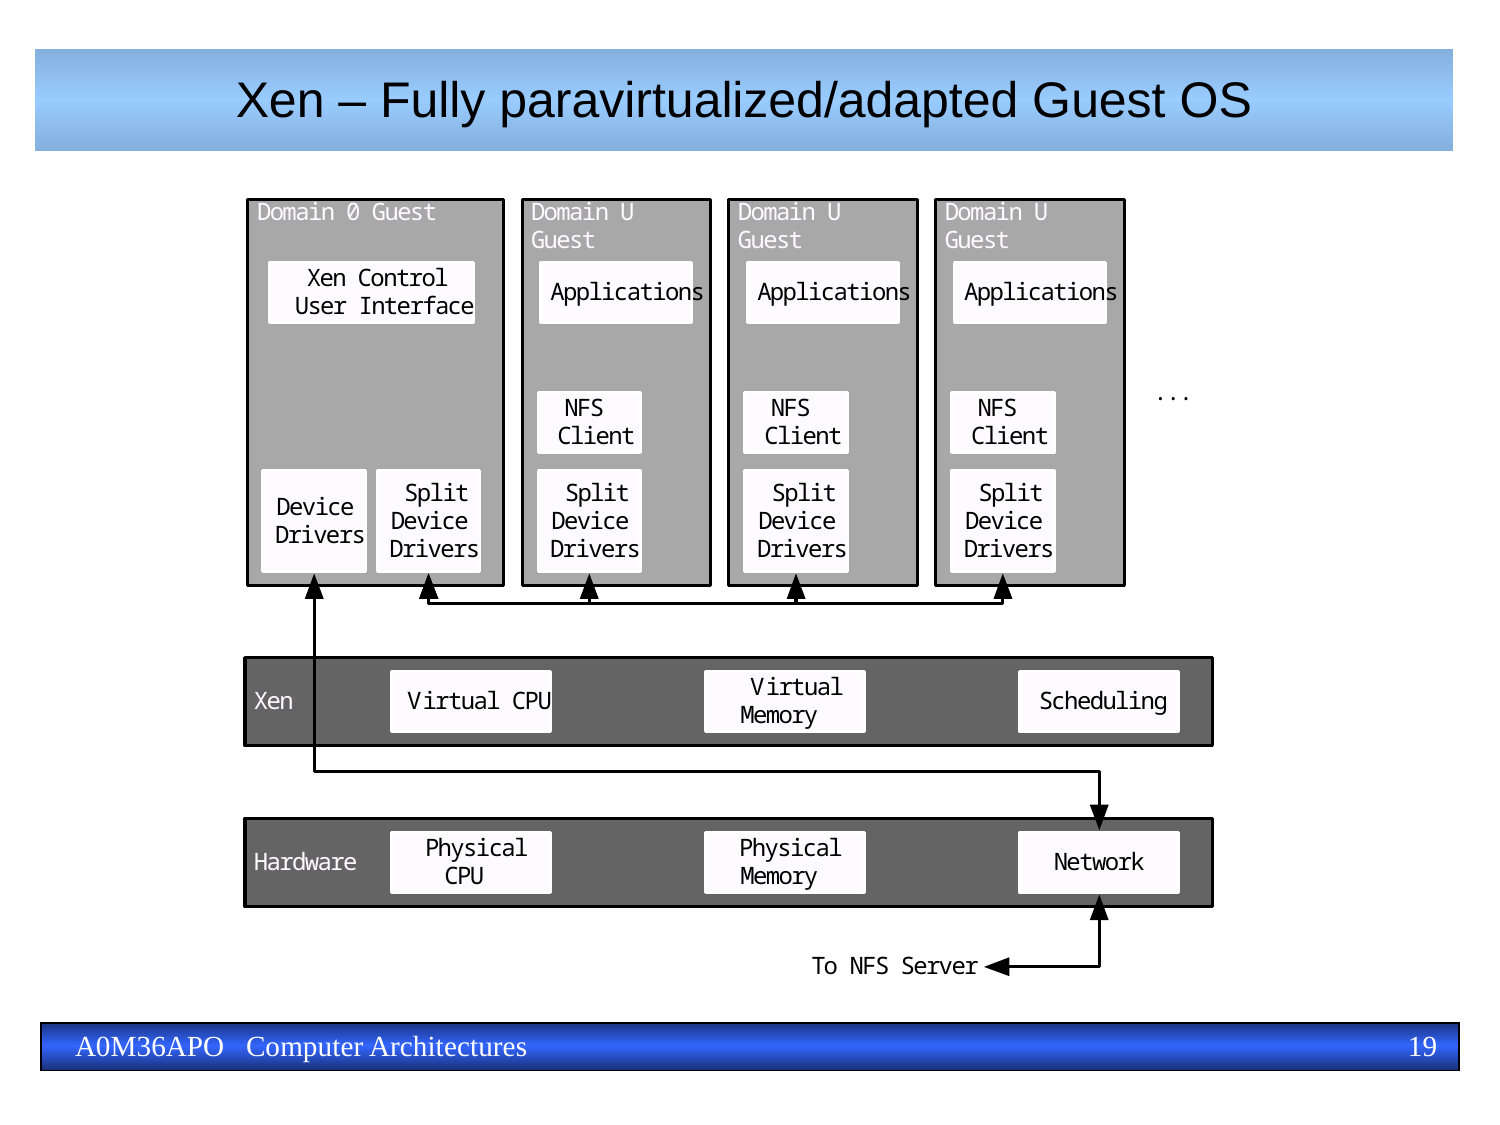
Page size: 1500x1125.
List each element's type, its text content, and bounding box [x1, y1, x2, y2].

picture [232, 187, 1225, 988]
title Xen – Fully paravirtualized/adapted Guest OS [35, 49, 1453, 151]
